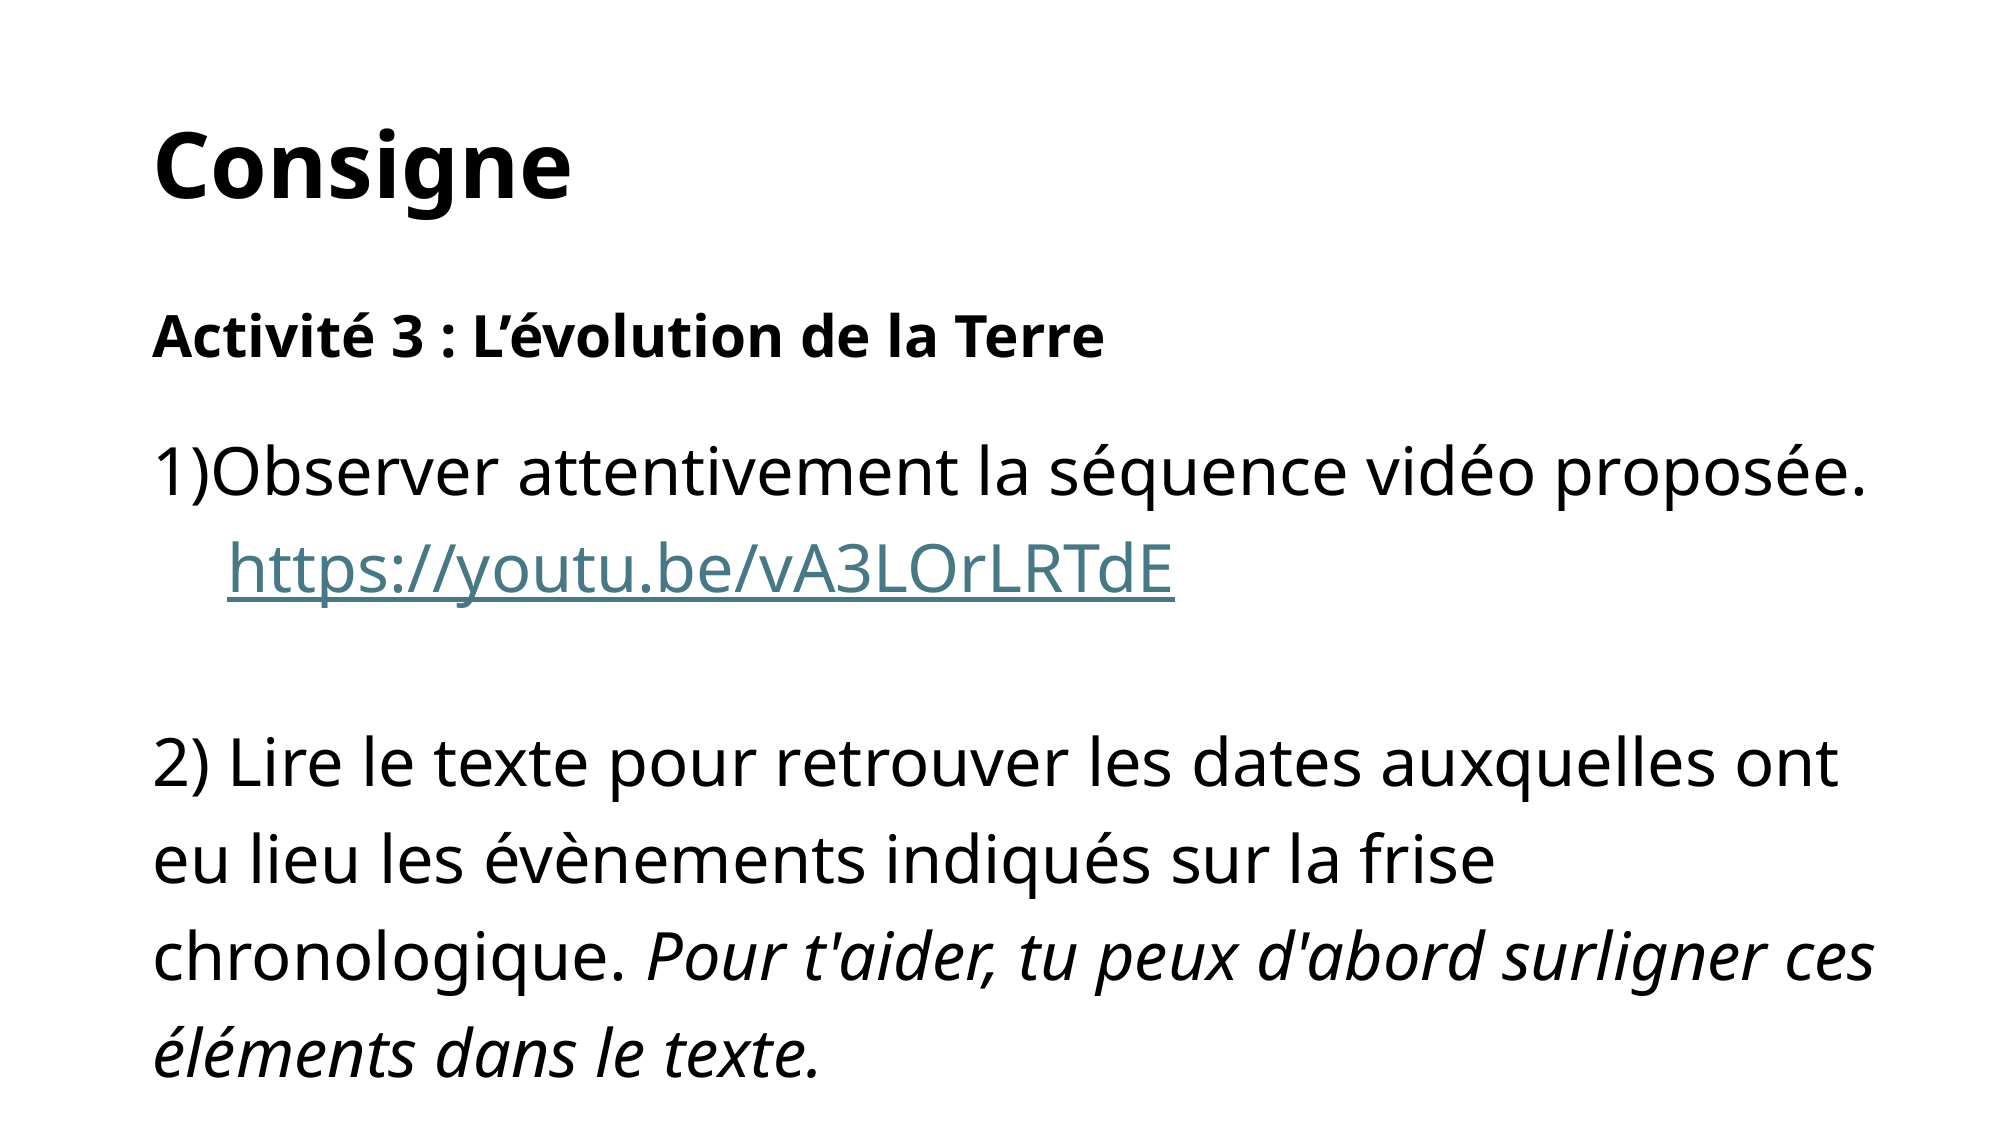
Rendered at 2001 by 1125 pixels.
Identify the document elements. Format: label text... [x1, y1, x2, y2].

title Consigne [137, 59, 1863, 278]
text_box Observer attentivement la séquence vidéo proposée. https://youtu.be/vA3LOrLRTdE 2) Lire le texte pour retrouver les dates auxquelles ont eu lieu les évènements indiqués sur la frise chronologique. Pour t'aider, tu peux d'abord surligner ces éléments dans le texte. [137, 409, 1923, 1024]
list Activité 3 : L’évolution de la Terre [137, 299, 1863, 409]
